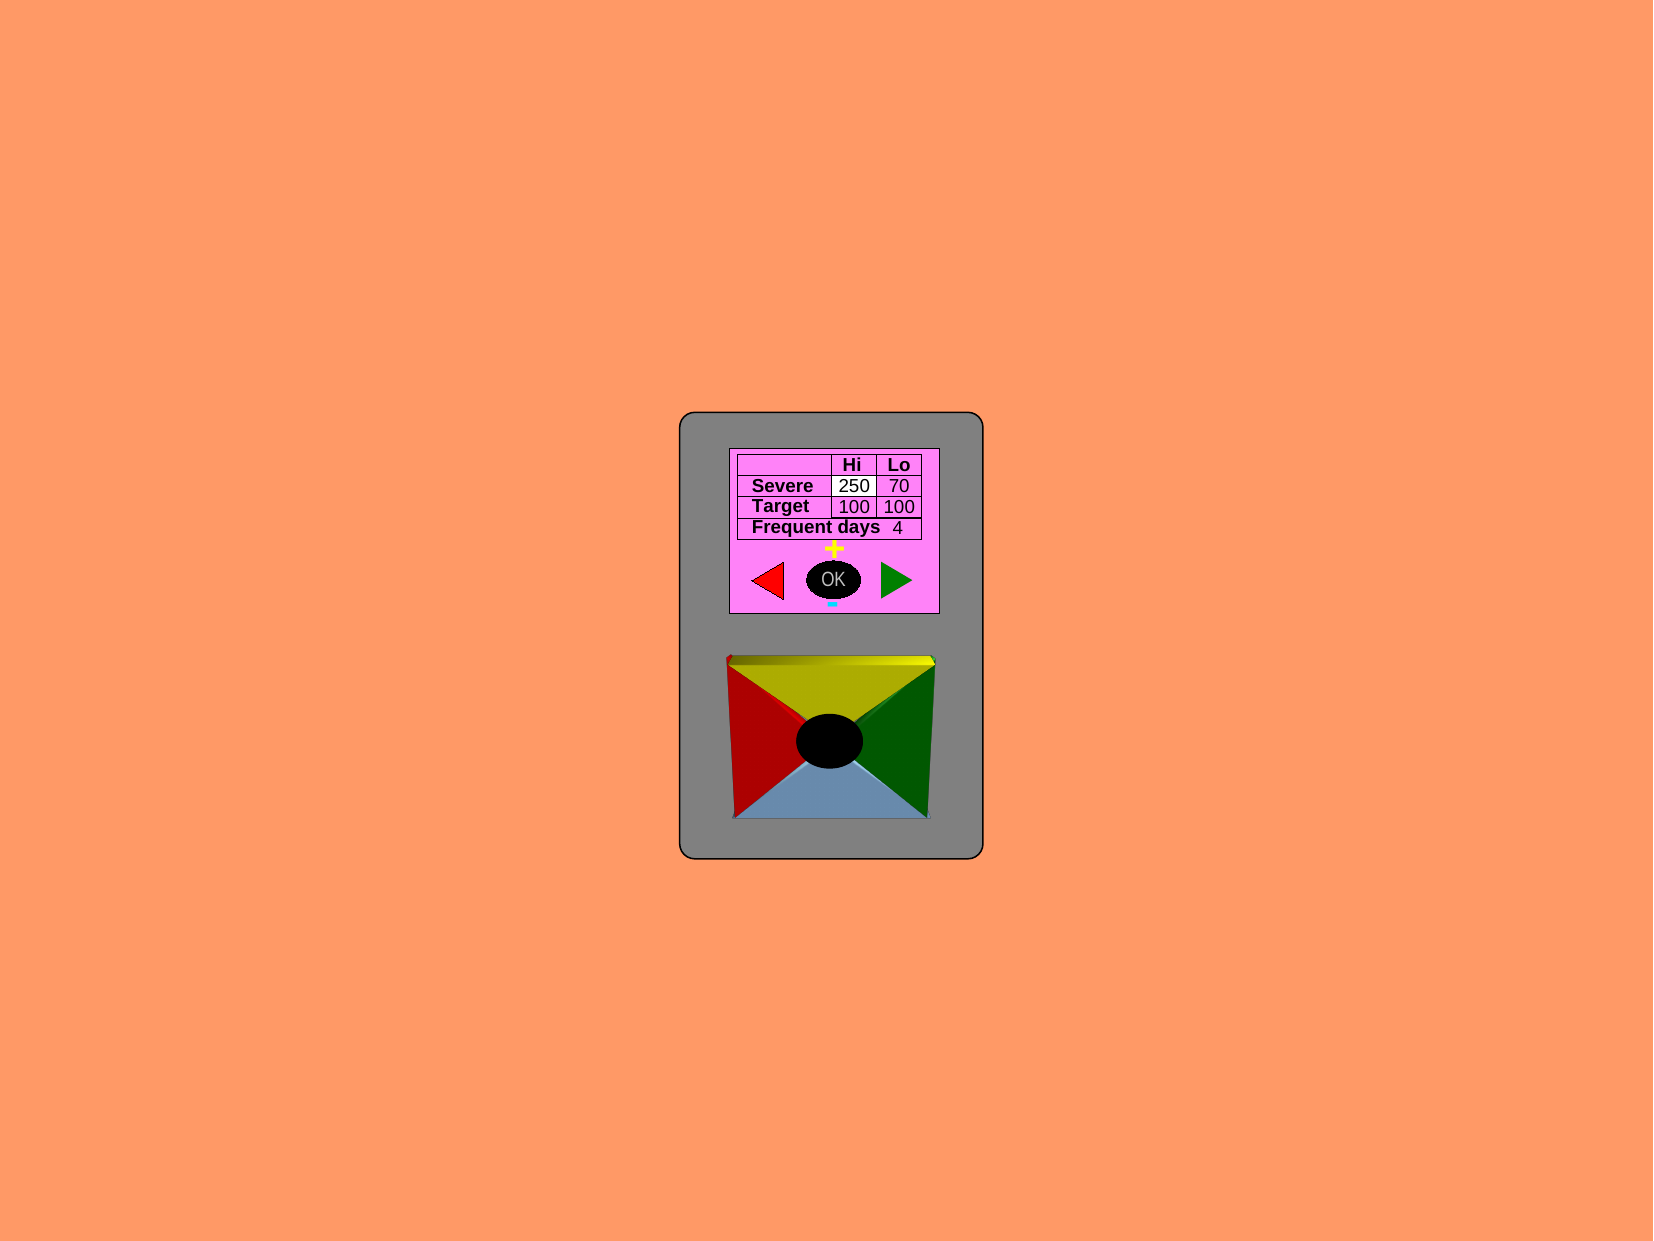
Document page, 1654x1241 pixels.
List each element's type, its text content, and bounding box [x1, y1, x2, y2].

text_box Hi Lo Severe Target Frequent days [738, 519, 874, 539]
text_box [679, 412, 983, 859]
text_box Hi Lo Severe Target Frequent days [737, 447, 926, 546]
text_box 250 [831, 475, 876, 496]
text_box 70 [876, 475, 922, 496]
text_box 100 [876, 496, 922, 517]
text_box 100 [831, 496, 876, 518]
text_box 4 [874, 517, 922, 540]
text_box + [808, 546, 861, 575]
text_box OK [806, 560, 861, 593]
text_box - [811, 573, 854, 631]
